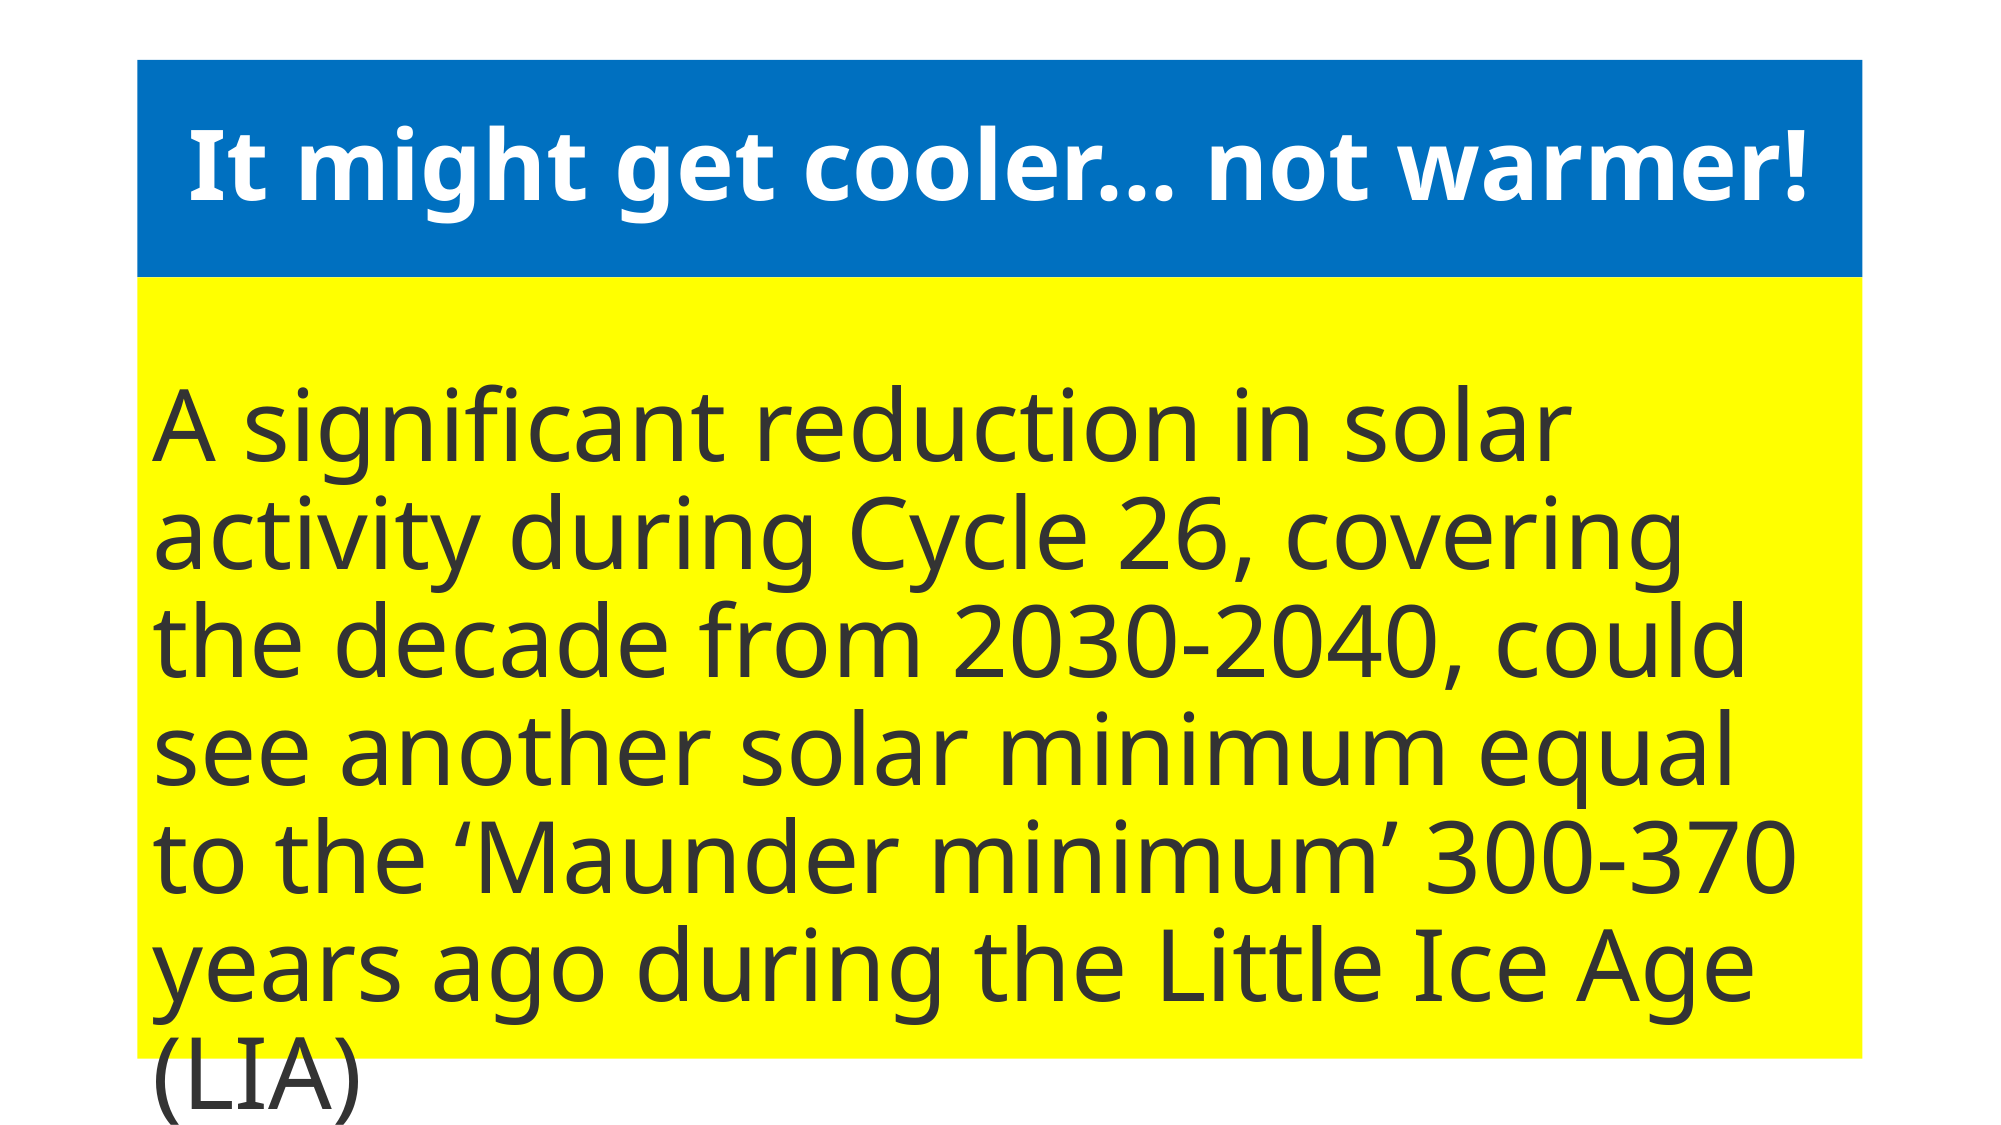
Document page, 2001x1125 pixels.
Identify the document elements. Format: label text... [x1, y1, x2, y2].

text_box A significant reduction in solar activity during Cycle 26, covering the decade from 2030-2040, could see another solar minimum equal to the ‘Maunder minimum’ 300-370 years ago during the Little Ice Age (LIA) [137, 277, 1863, 1059]
text_box It might get cooler... not warmer! [137, 59, 1863, 277]
